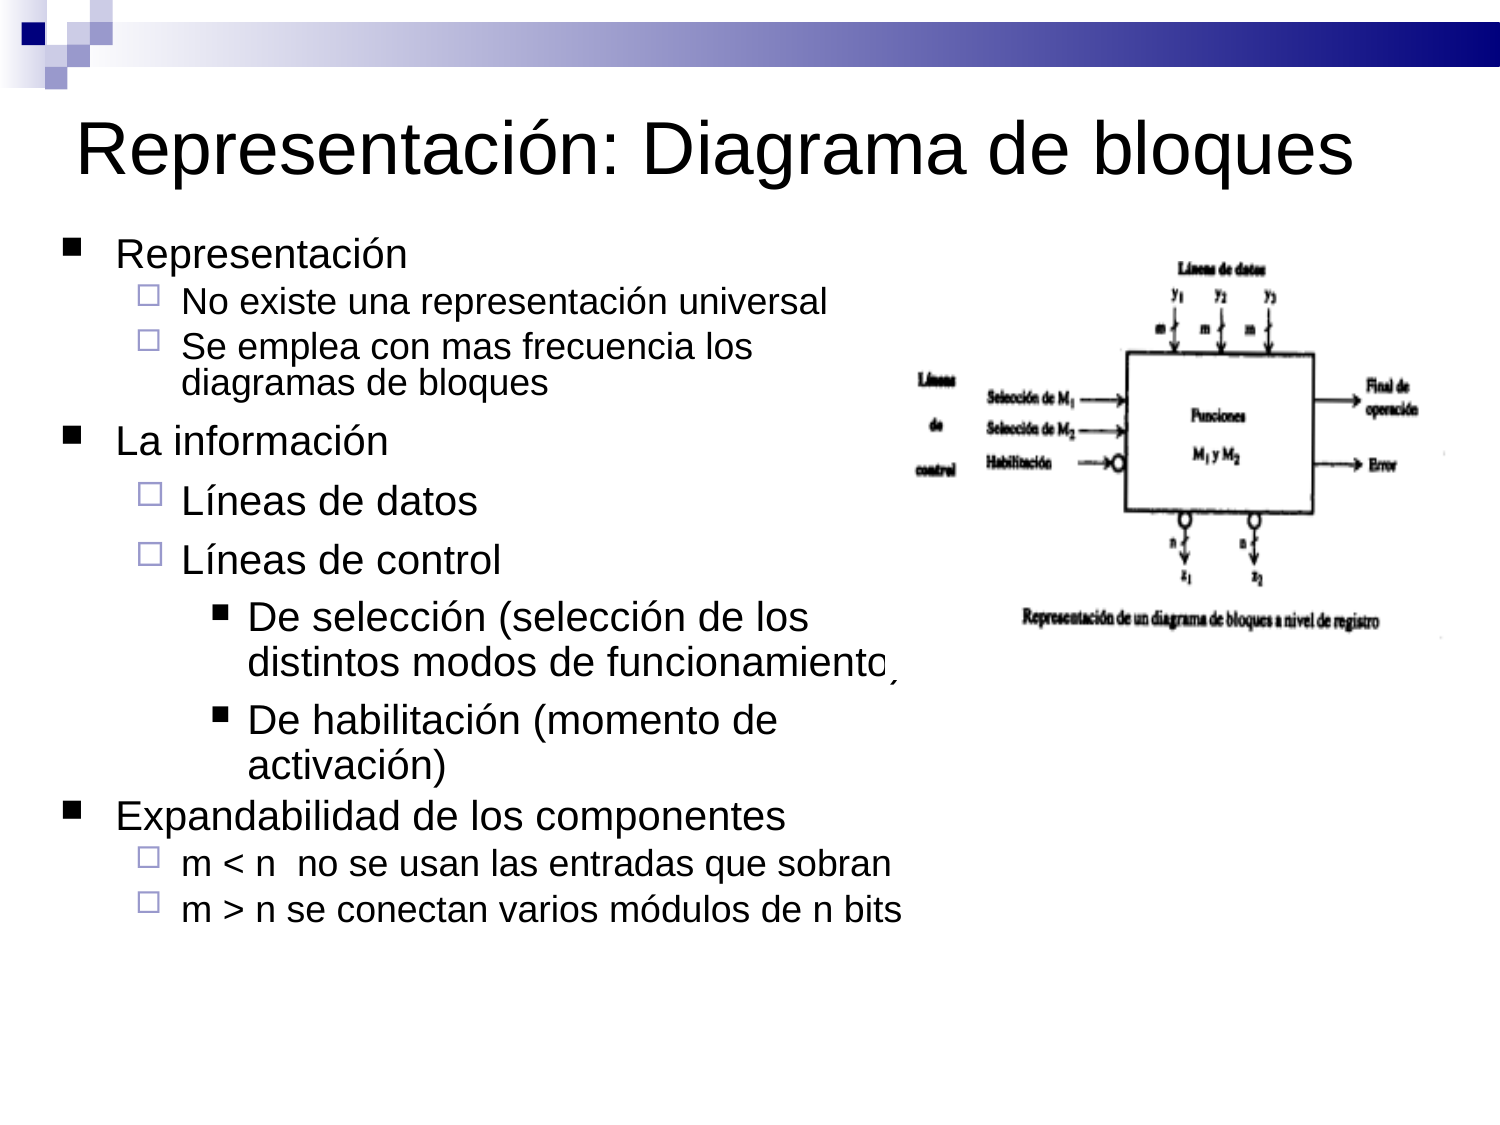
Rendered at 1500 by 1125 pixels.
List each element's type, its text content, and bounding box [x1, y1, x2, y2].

picture [885, 261, 1477, 680]
list Representación No existe una representación universal Se emplea con mas frecuencia los diagramas de bloques La información Líneas de datos Líneas de control De selección (selección de los distintos modos de funcionamiento)‏ De habilitación (momento de activación)‏ Expandabilidad de los componentes m < n no se usan las entradas que sobran m > n se conectan varios módulos de n bits [60, 236, 916, 965]
title Representación: Diagrama de bloques [75, 82, 1426, 207]
